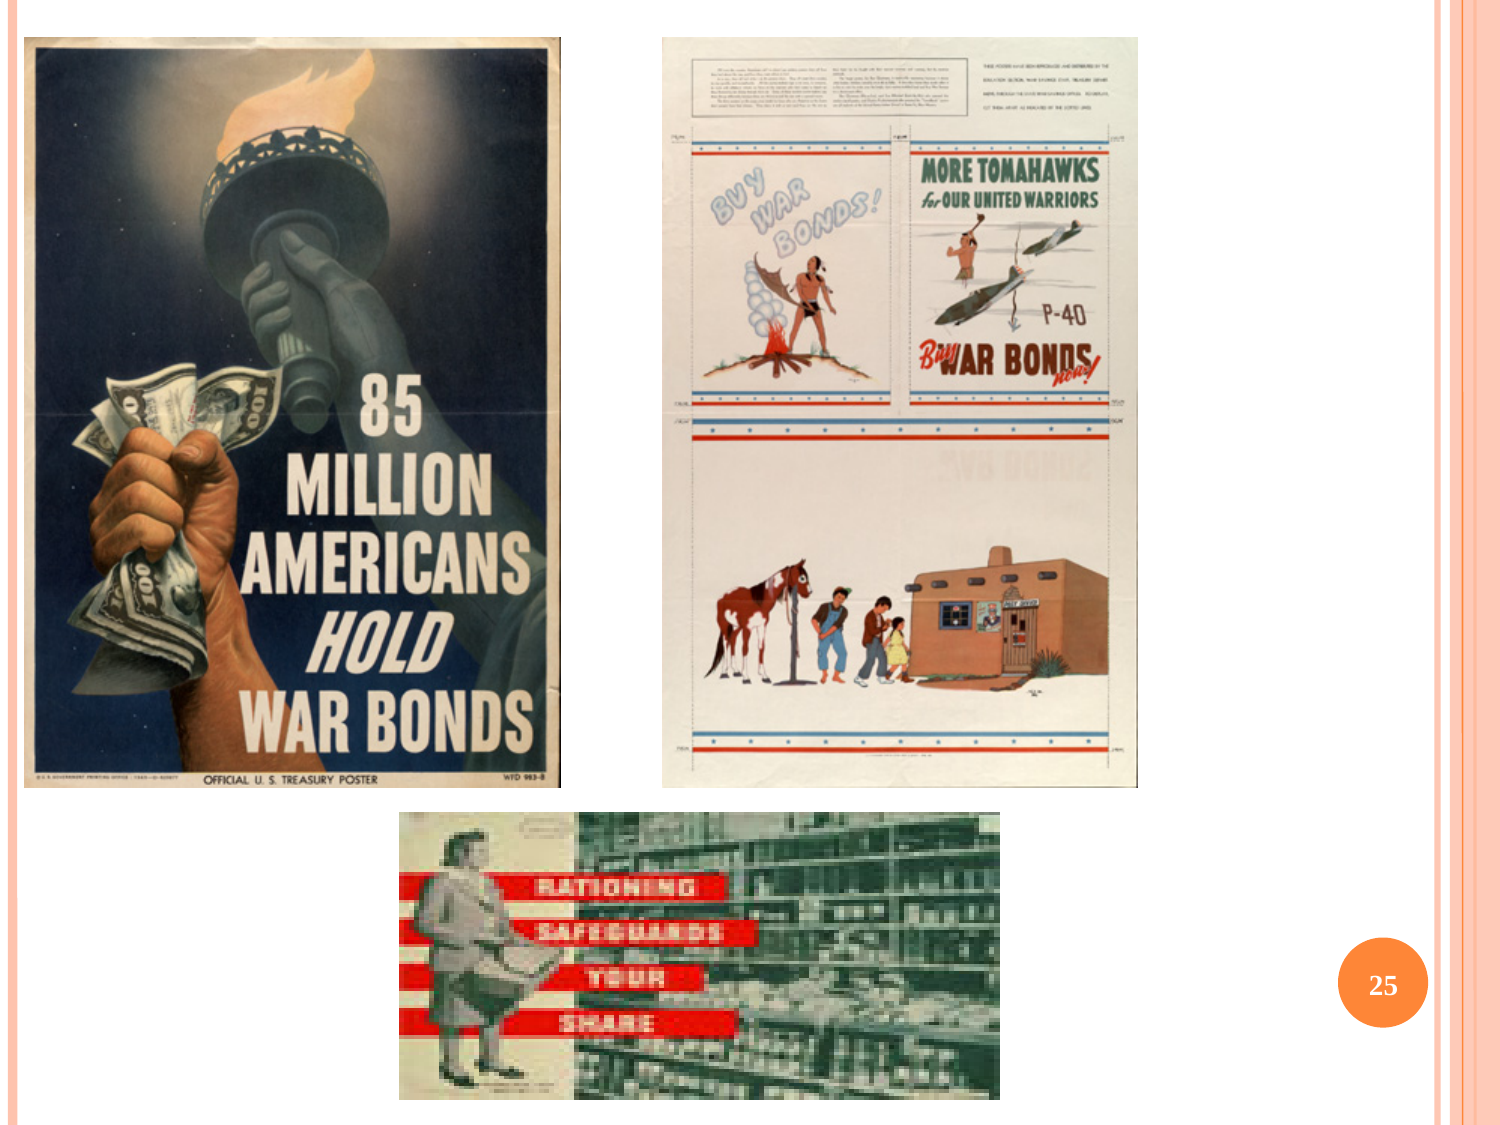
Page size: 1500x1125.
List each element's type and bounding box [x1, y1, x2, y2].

picture [662, 37, 1138, 788]
picture [399, 812, 1000, 1100]
text_box [1333, 940, 1434, 1027]
picture [24, 37, 561, 788]
